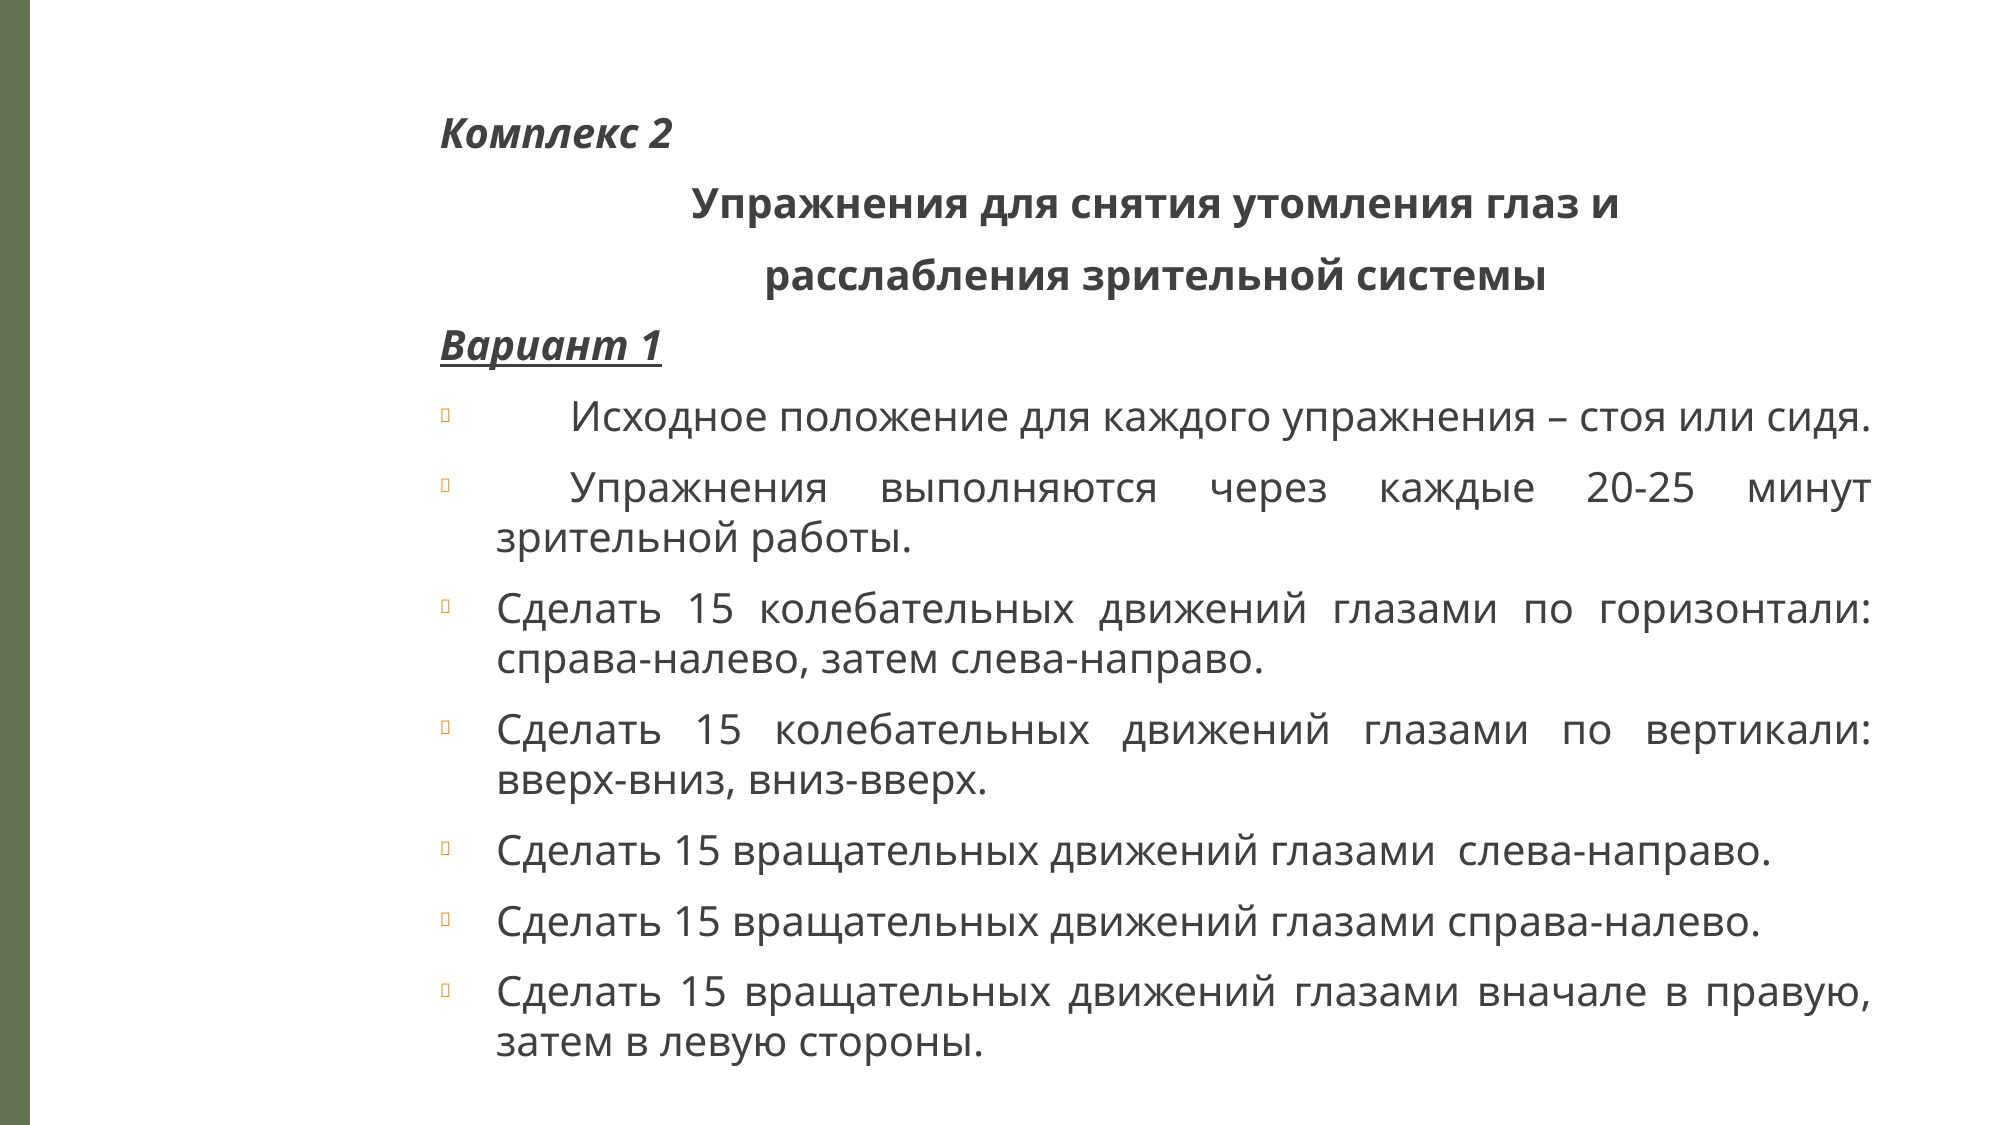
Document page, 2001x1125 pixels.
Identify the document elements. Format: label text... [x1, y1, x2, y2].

list Комплекс 2 Упражнения для снятия утомления глаз и расслабления зрительной системы Вариант 1 Исходное положение для каждого упражнения – стоя или сидя. Упражнения выполняются через каждые 20-25 минут зрительной работы. Сделать 15 колебательных движений глазами по горизонтали: справа-налево, затем слева-направо. Сделать 15 колебательных движений глазами по вертикали: вверх-вниз, вниз-вверх. Сделать 15 вращательных движений глазами слева-направо. Сделать 15 вращательных движений глазами справа-налево. Сделать 15 вращательных движений глазами вначале в правую, затем в левую стороны. [424, 91, 1888, 1125]
